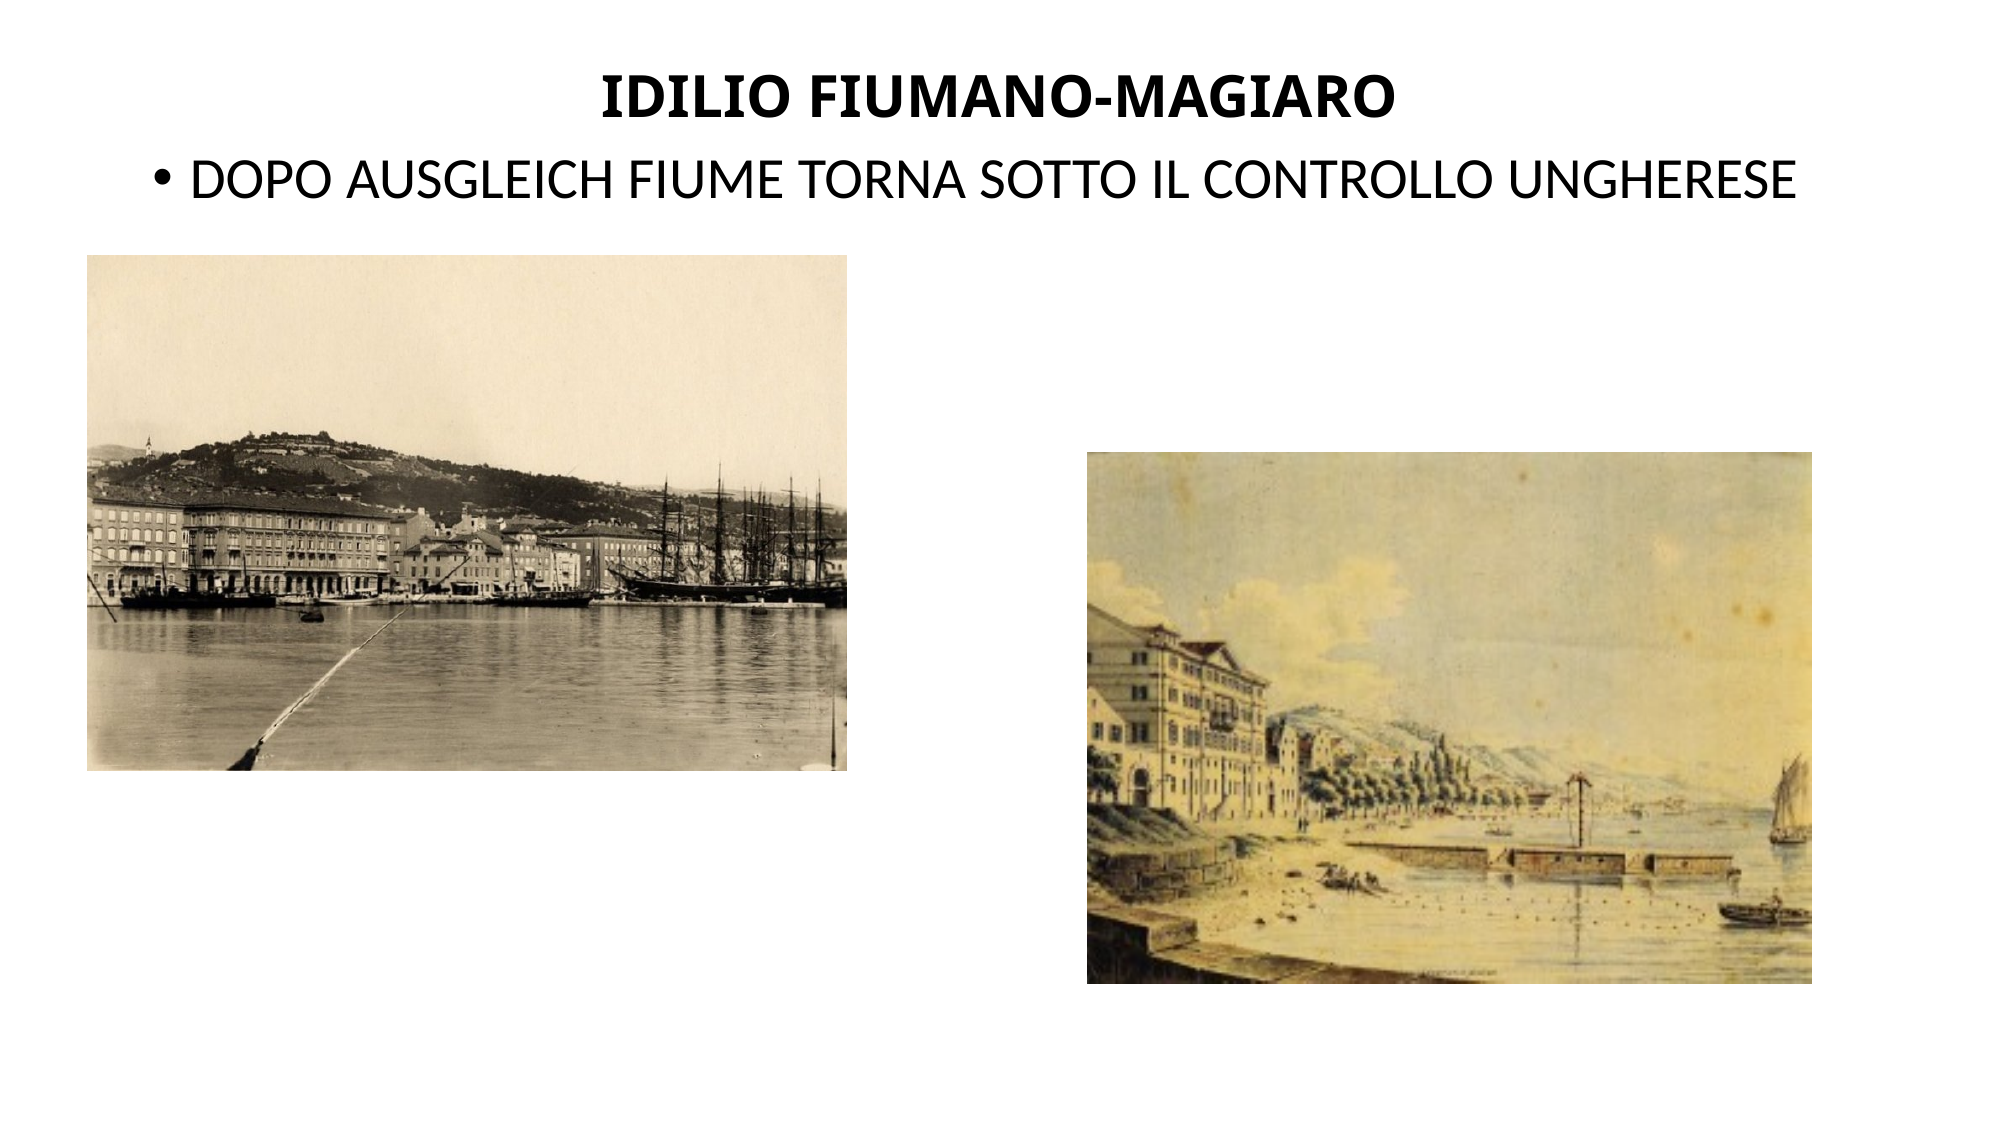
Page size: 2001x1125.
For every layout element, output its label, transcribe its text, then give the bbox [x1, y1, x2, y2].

title IDILIO FIUMANO-MAGIARO [137, 59, 1863, 95]
picture [87, 255, 847, 771]
picture [1087, 452, 1812, 984]
list DOPO AUSGLEICH FIUME TORNA SOTTO IL CONTROLLO UNGHERESE [137, 141, 1863, 1014]
